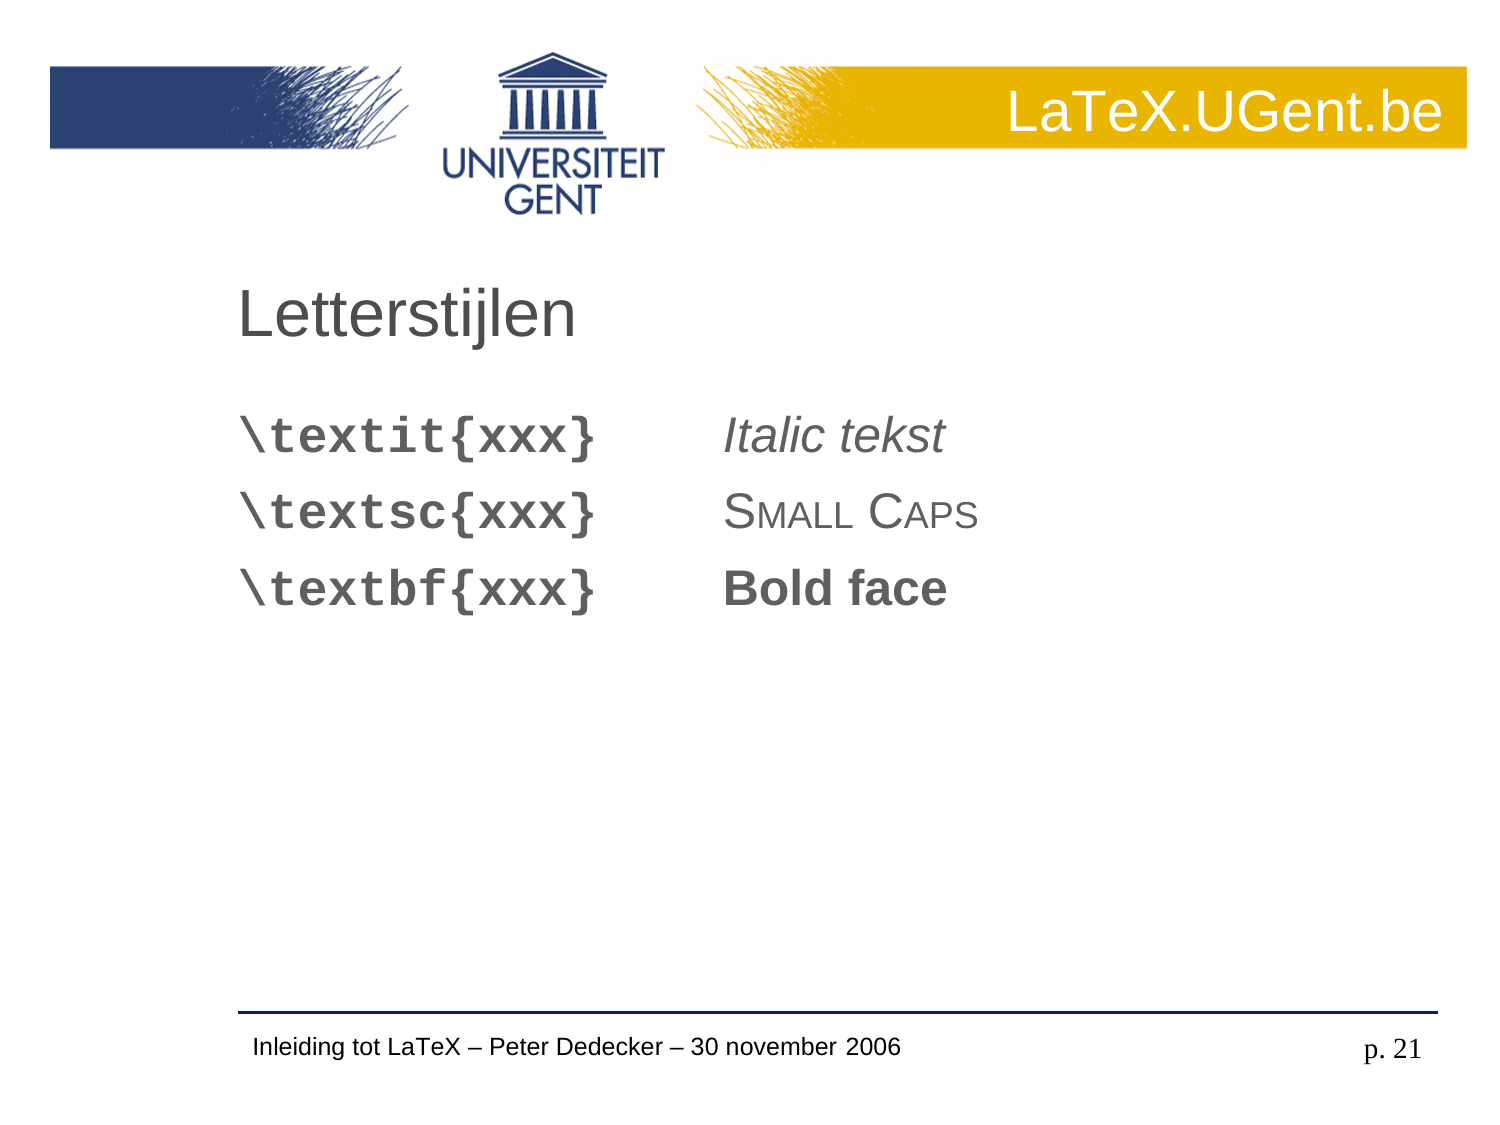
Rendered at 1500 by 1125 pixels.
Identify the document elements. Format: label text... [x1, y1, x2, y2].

list \textit{xxx} Italic tekst \textsc{xxx} SMALL CAPS \textbf{xxx} Bold face [237, 406, 1438, 1022]
title Letterstijlen [237, 219, 1438, 406]
picture [50, 49, 1467, 219]
